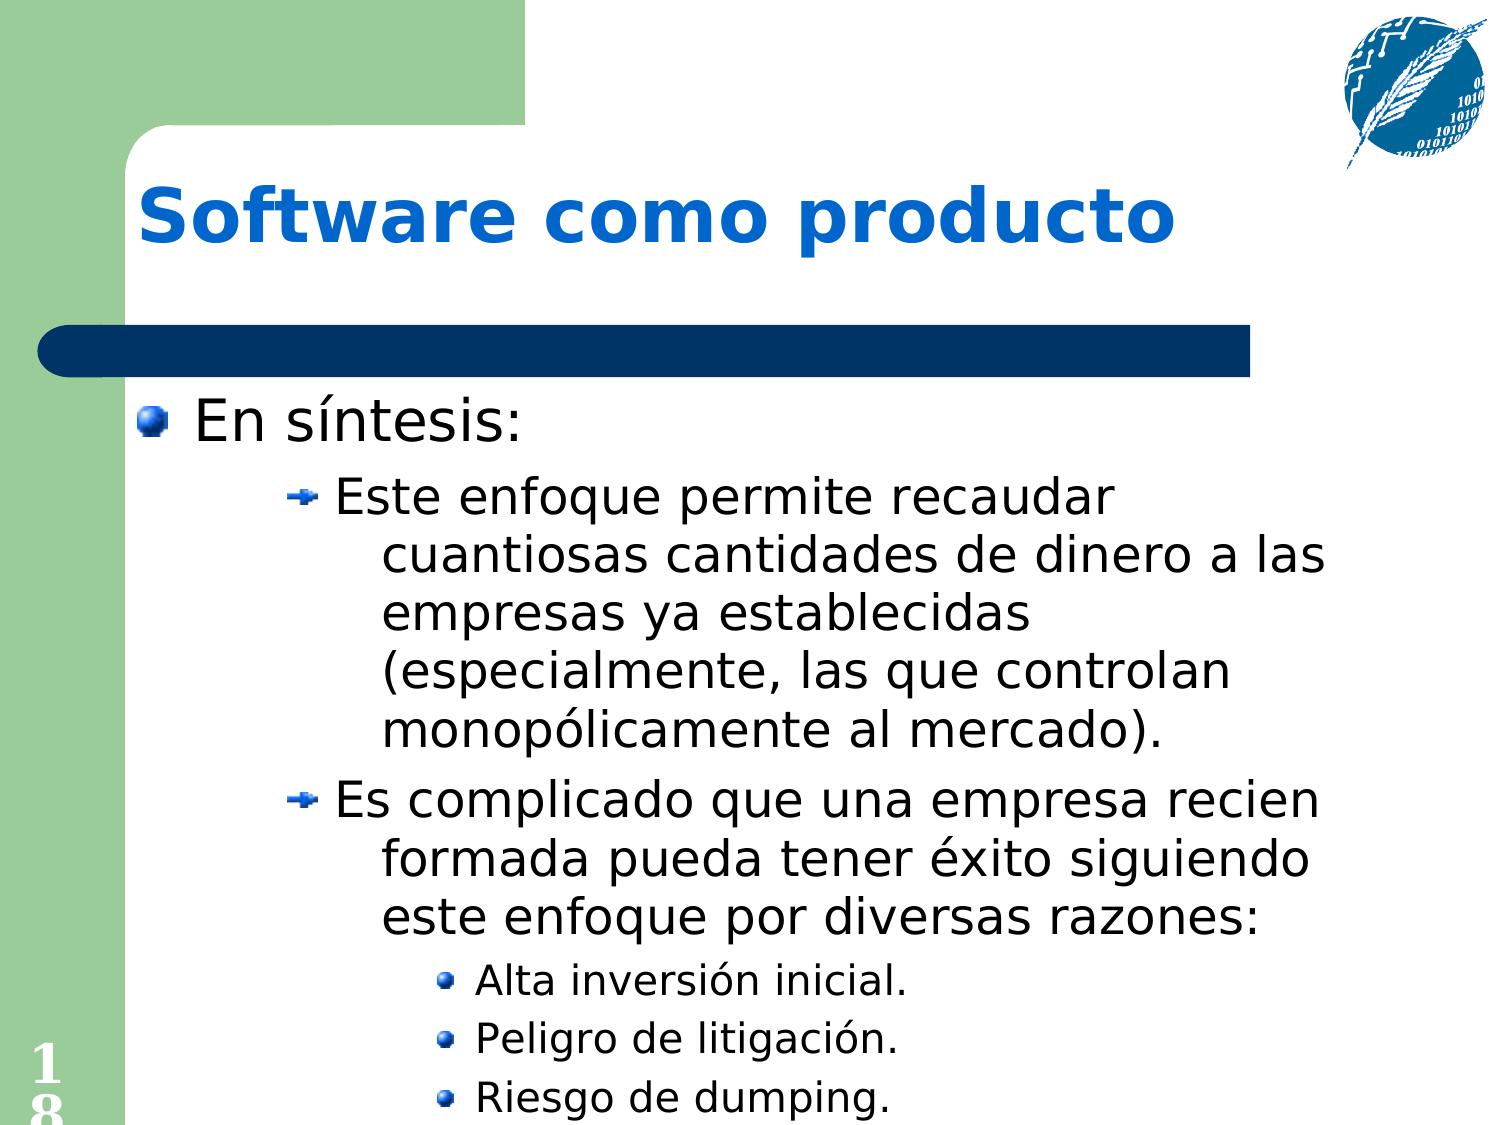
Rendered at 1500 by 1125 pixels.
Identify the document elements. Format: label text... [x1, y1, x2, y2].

picture [1433, 139, 1440, 147]
picture [437, 1090, 454, 1107]
picture [1416, 140, 1425, 149]
list En síntesis: Este enfoque permite recaudar cuantiosas cantidades de dinero a las empresas ya establecidas (especialmente, las que controlan monopólicamente al mercado). Es complicado que una empresa recien formada pueda tener éxito siguiendo este enfoque por diversas razones: Alta inversión inicial. Peligro de litigación. Riesgo de dumping. [137, 387, 1400, 1065]
picture [1427, 138, 1431, 148]
picture [1341, 15, 1487, 172]
picture [1436, 127, 1450, 136]
title Software como producto [136, 136, 1414, 301]
